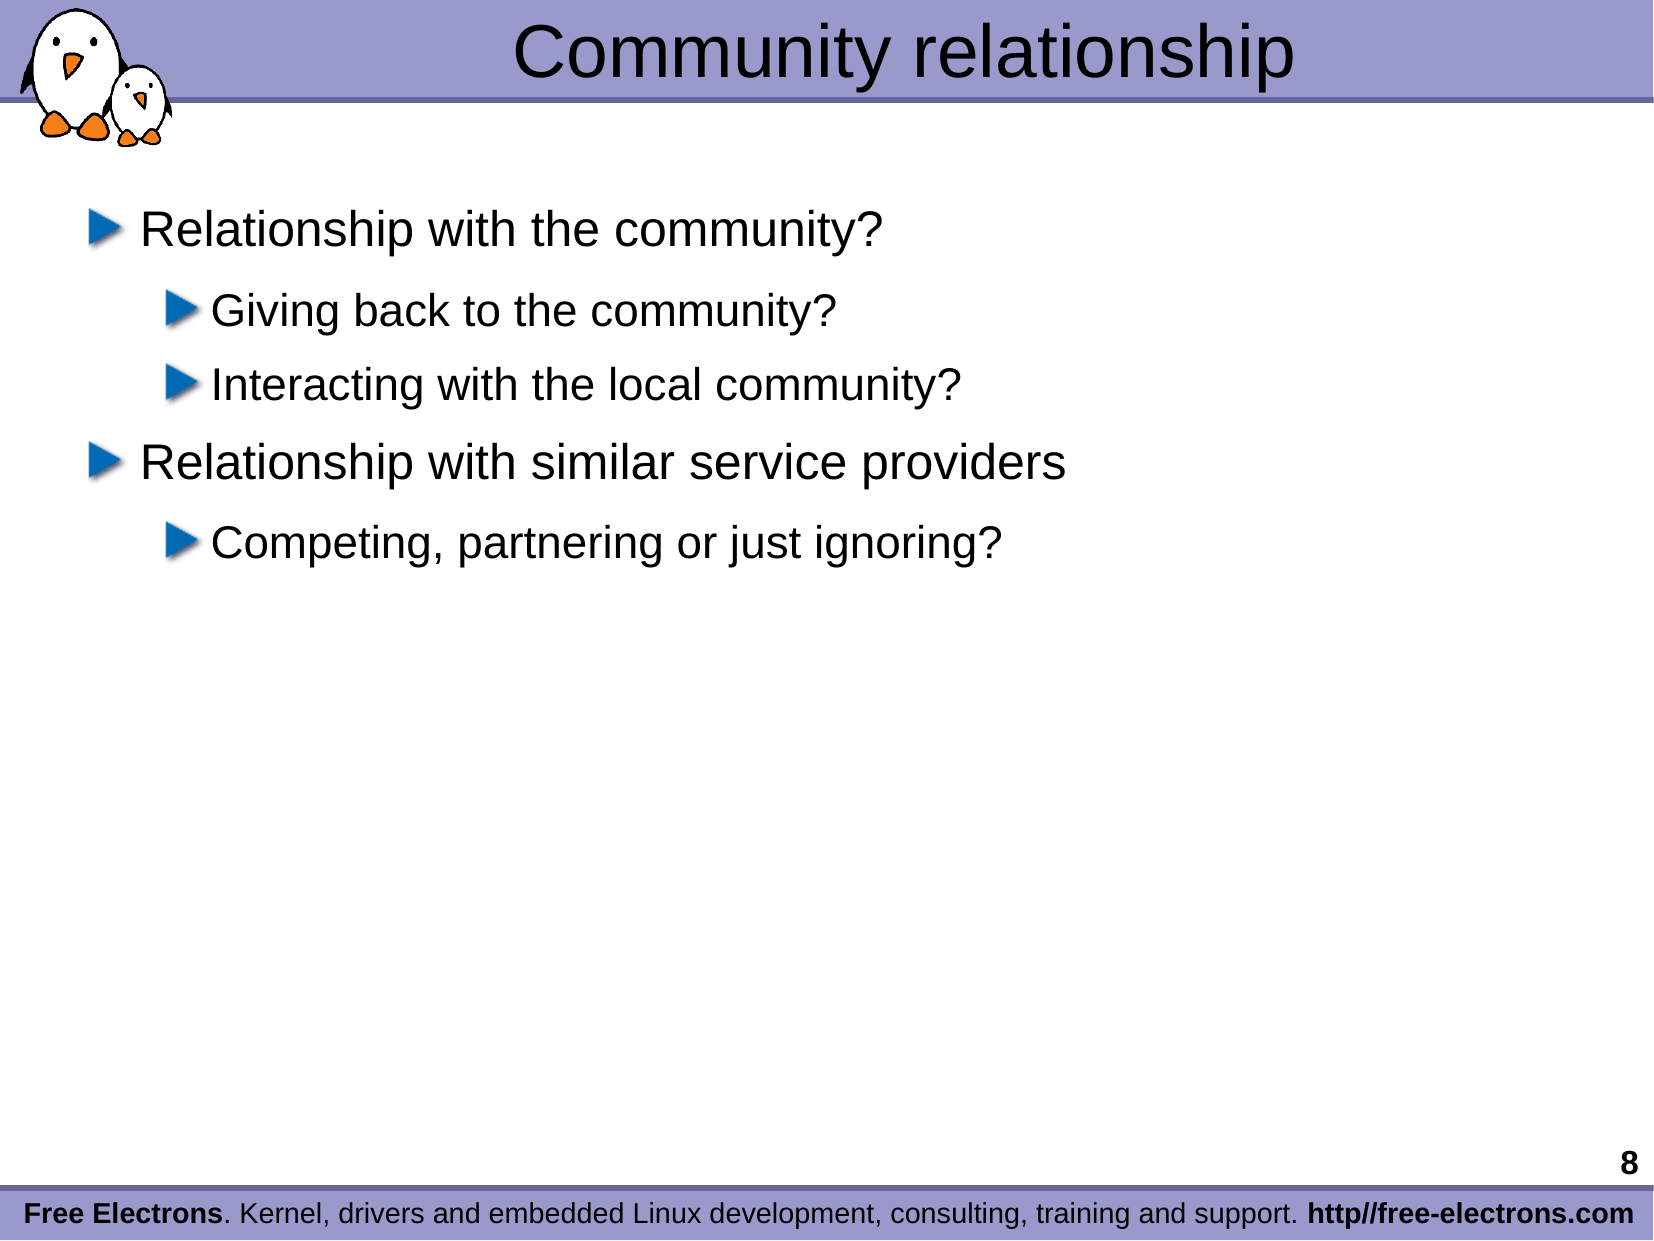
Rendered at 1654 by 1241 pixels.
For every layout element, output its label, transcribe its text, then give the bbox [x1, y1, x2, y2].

picture [20, 8, 172, 147]
title Community relationship [178, 4, 1631, 98]
list Relationship with the community? Giving back to the community? Interacting with the local community? Relationship with similar service providers Competing, partnering or just ignoring? [68, 201, 1592, 1118]
